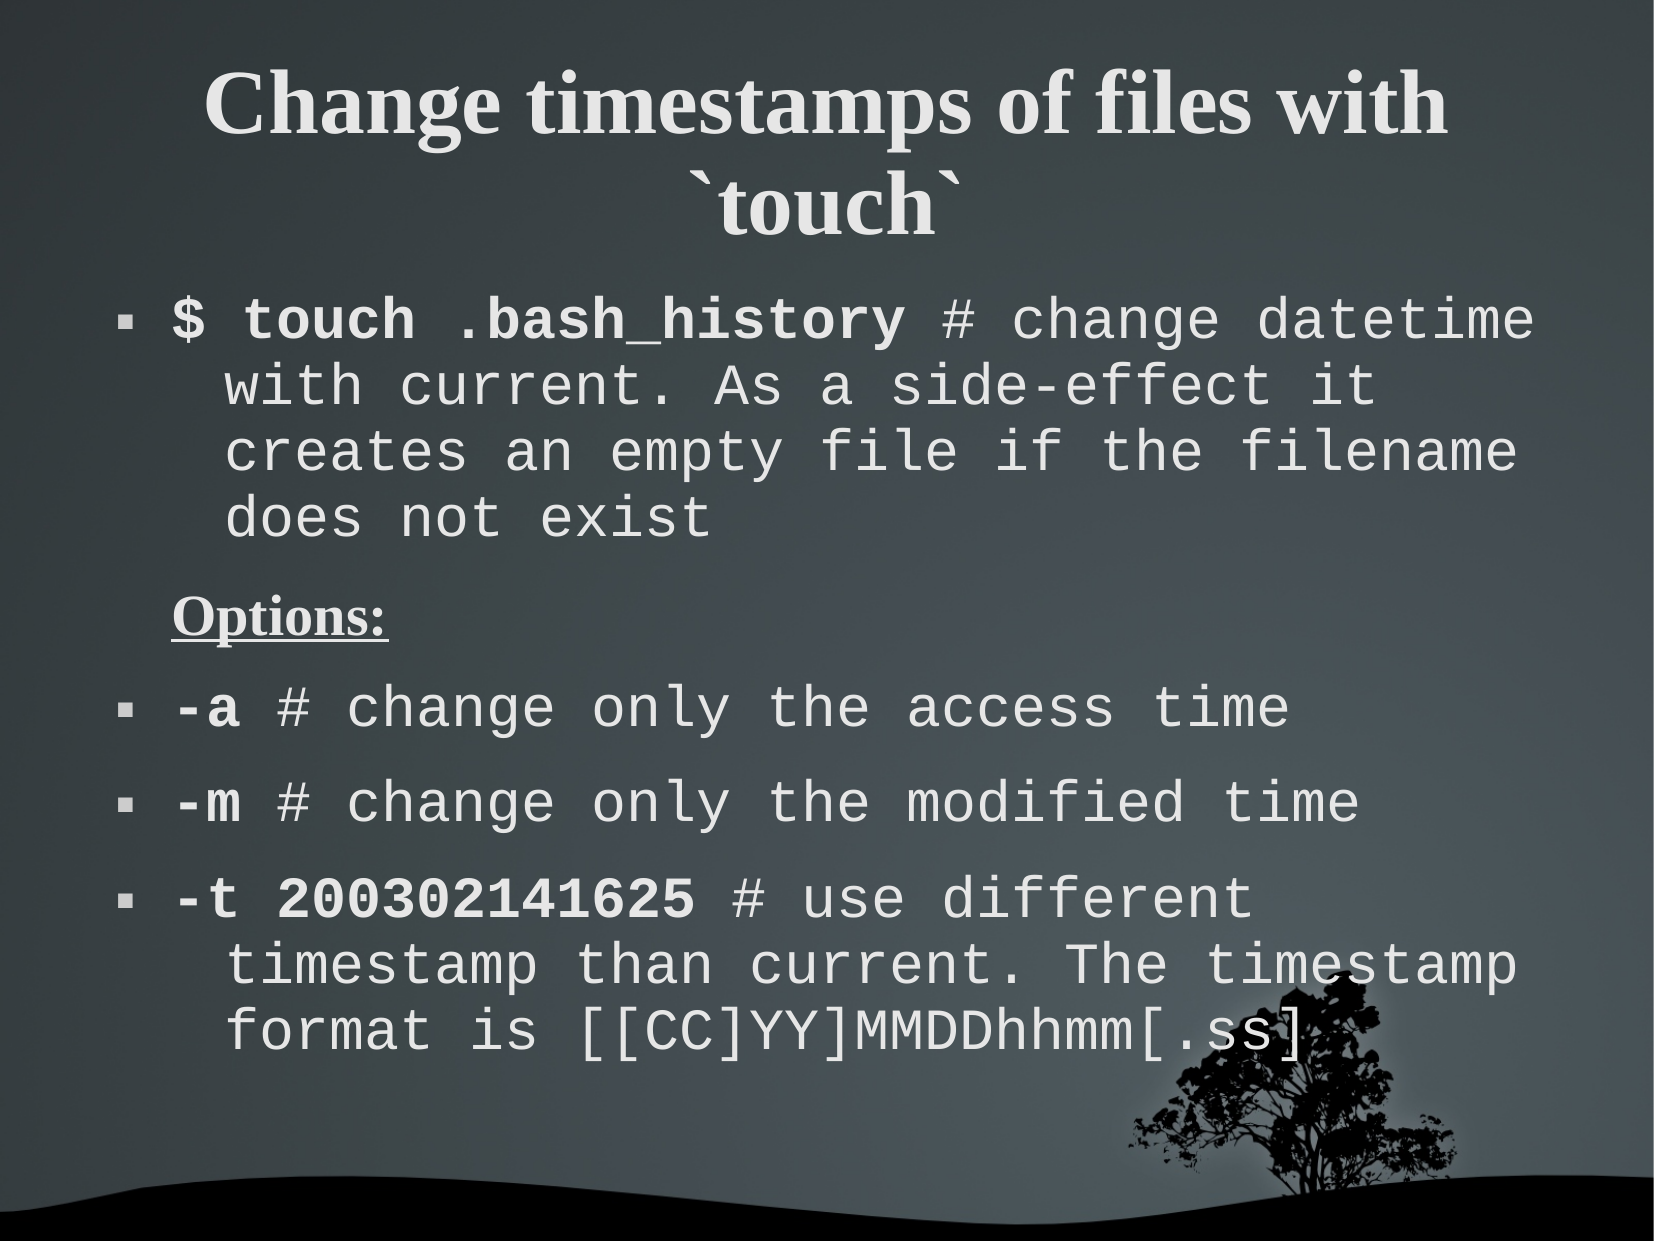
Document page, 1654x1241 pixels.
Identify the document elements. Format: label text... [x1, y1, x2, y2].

picture [0, 0, 1654, 1241]
title Change timestamps of files with `touch` [82, 33, 1571, 273]
list $ touch .bash_history # change datetime with current. As a side-effect it creates an empty file if the filename does not exist Options: -a # change only the access time -m # change only the modified time -t 200302141625 # use different timestamp than current. The timestamp format is [[CC]YY]MMDDhhmm[.ss] [82, 290, 1571, 1238]
